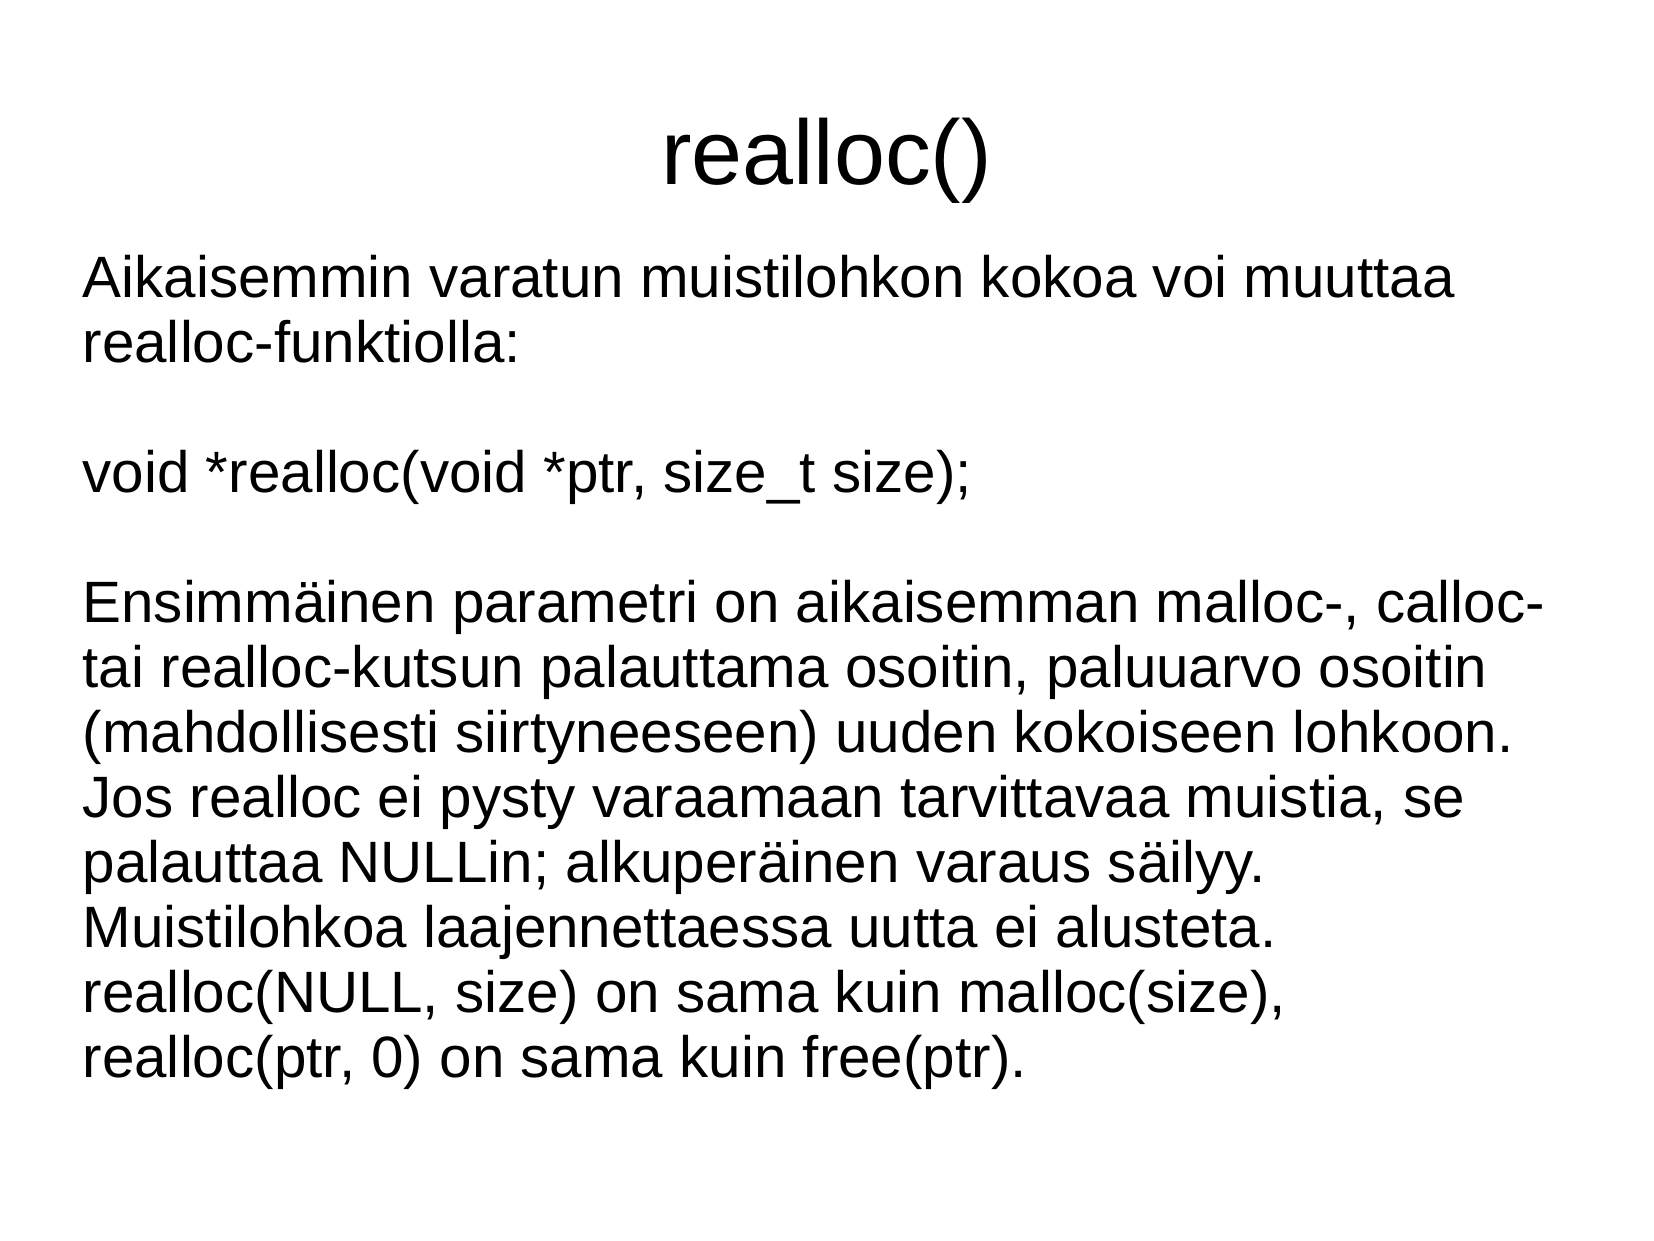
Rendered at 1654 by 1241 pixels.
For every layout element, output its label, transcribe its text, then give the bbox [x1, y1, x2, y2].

subtitle Aikaisemmin varatun muistilohkon kokoa voi muuttaa realloc-funktiolla: void *realloc(void *ptr, size_t size); Ensimmäinen parametri on aikaisemman malloc-, calloc- tai realloc-kutsun palauttama osoitin, paluuarvo osoitin (mahdollisesti siirtyneeseen) uuden kokoiseen lohkoon. Jos realloc ei pysty varaamaan tarvittavaa muistia, se palauttaa NULLin; alkuperäinen varaus säilyy. Muistilohkoa laajennettaessa uutta ei alusteta. realloc(NULL, size) on sama kuin malloc(size), realloc(ptr, 0) on sama kuin free(ptr). [82, 245, 1571, 1153]
title realloc() [82, 56, 1571, 245]
